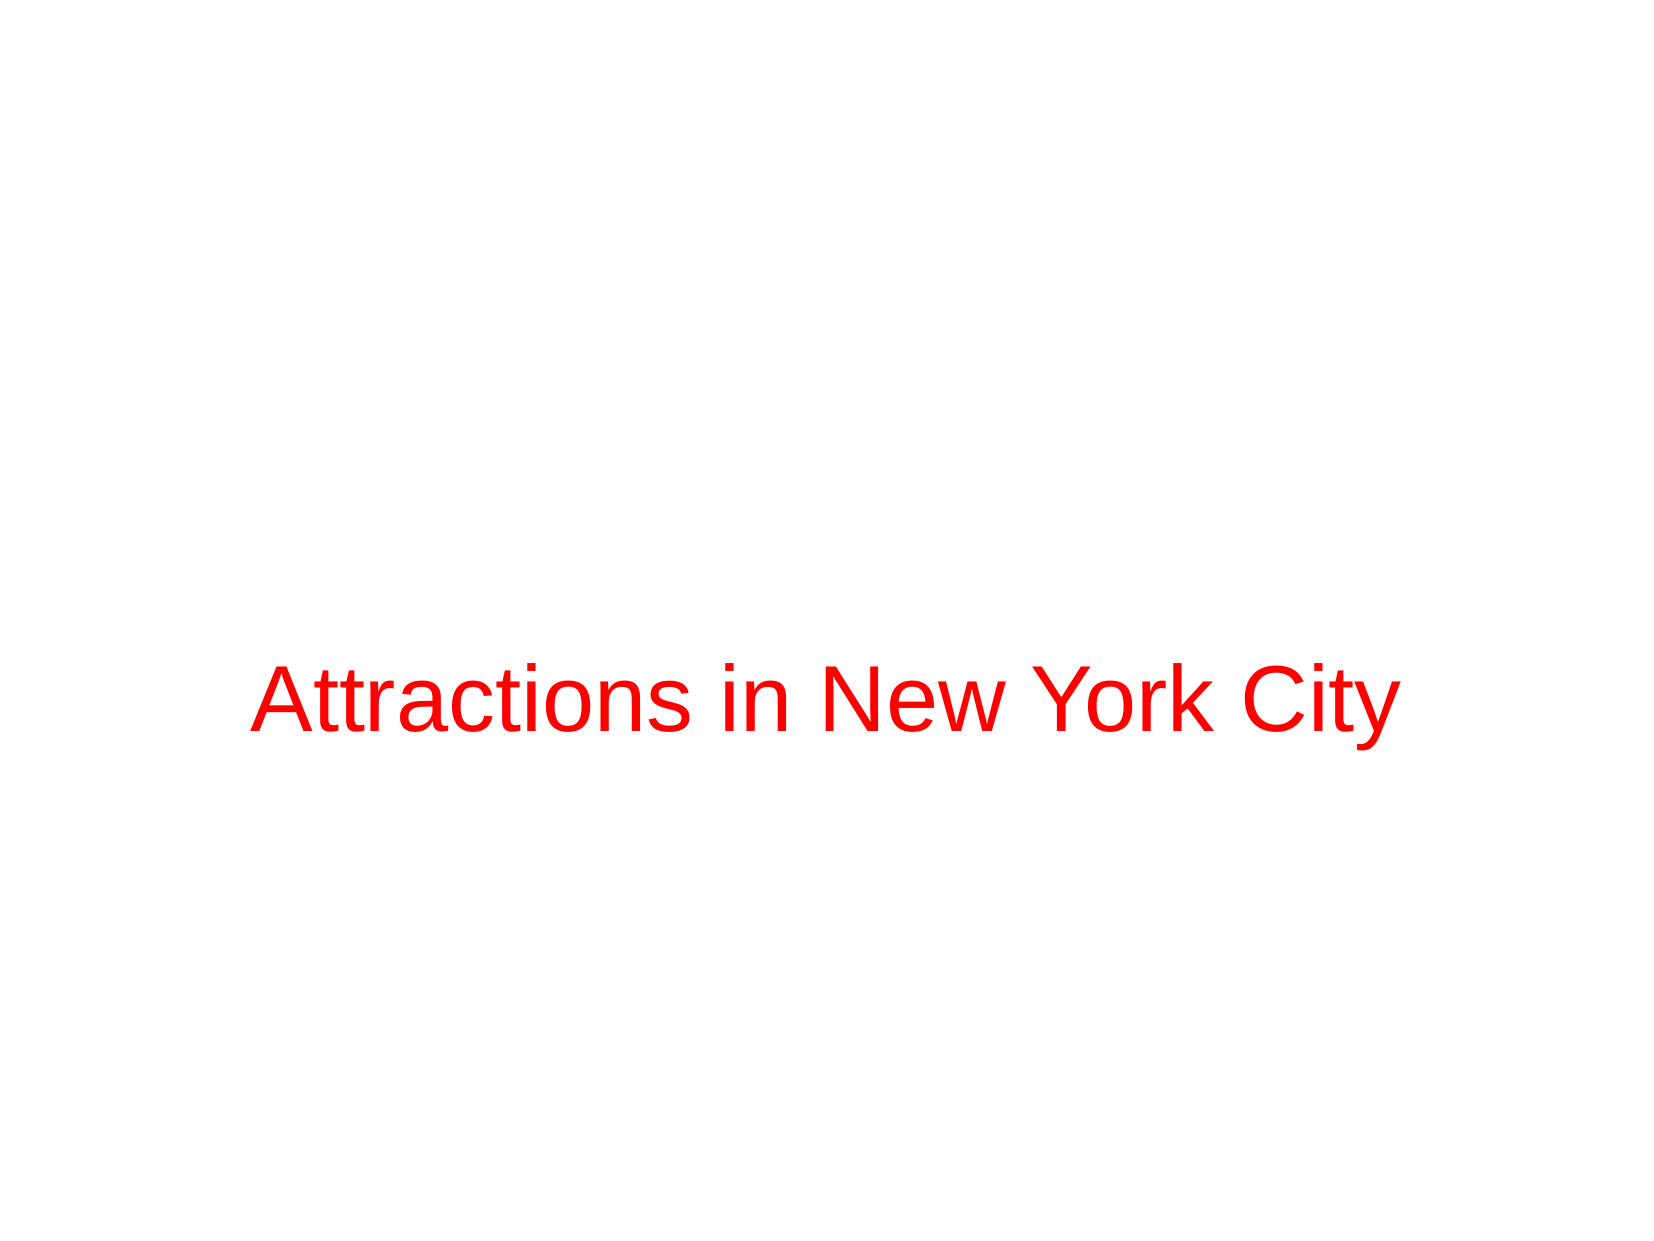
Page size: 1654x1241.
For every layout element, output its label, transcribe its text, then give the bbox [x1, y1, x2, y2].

subtitle Attractions in New York City [82, 290, 1571, 1109]
